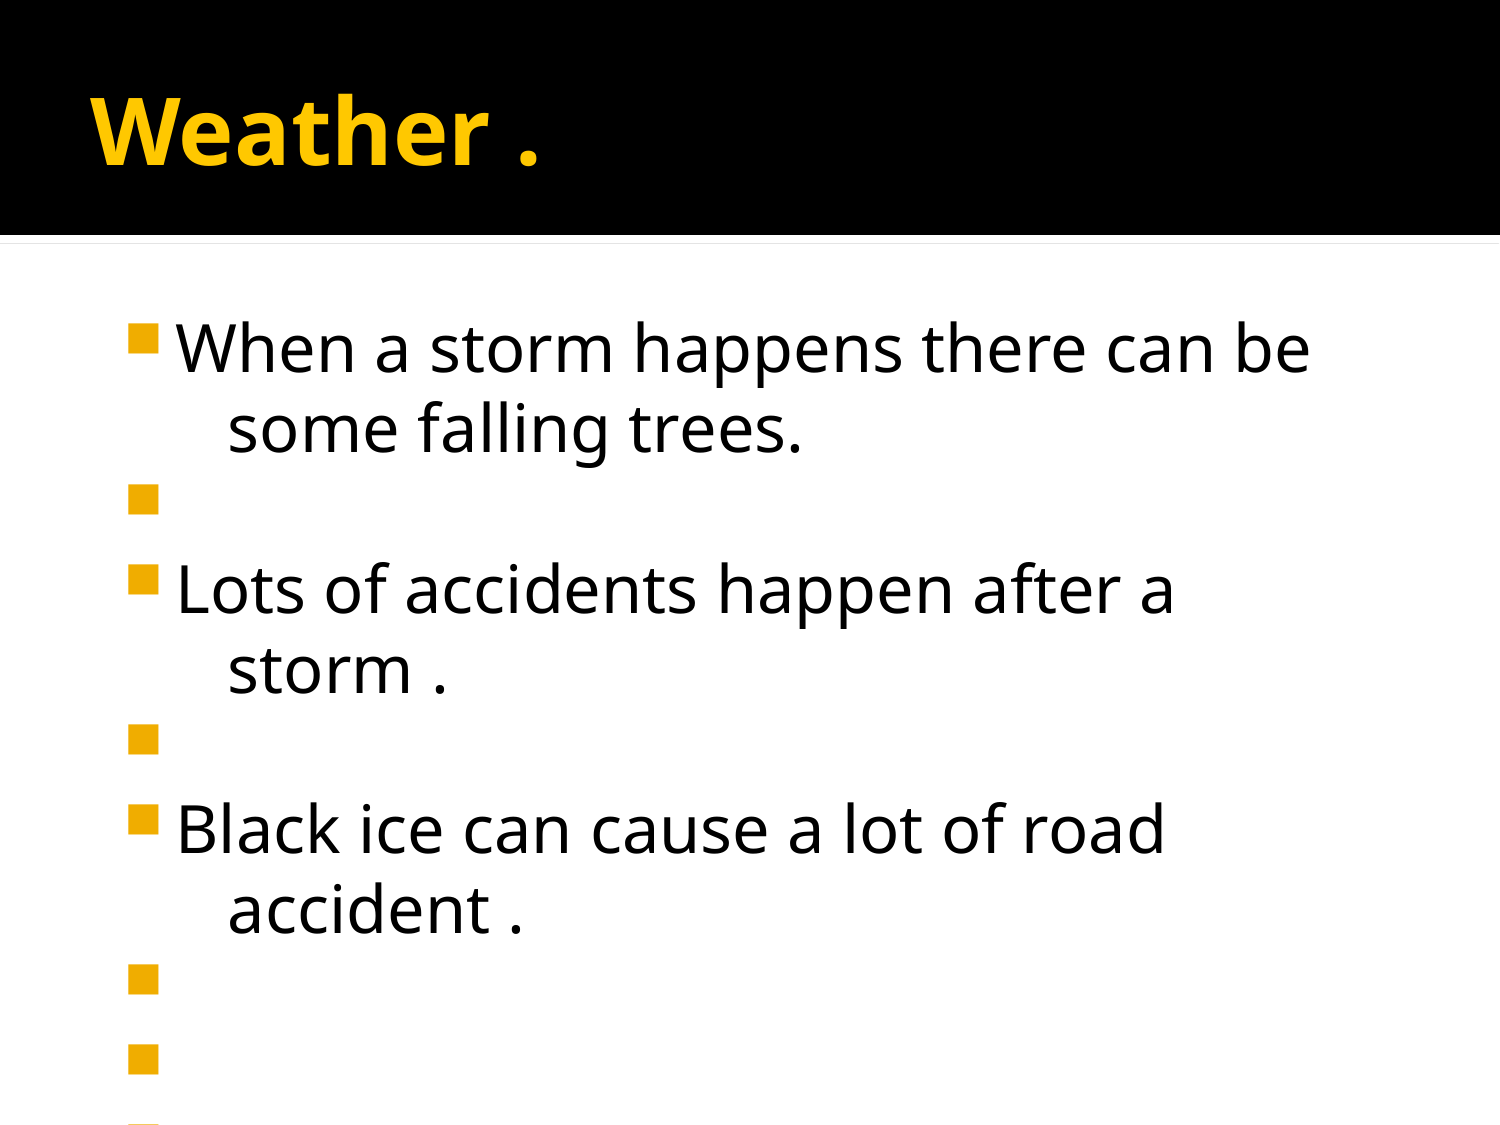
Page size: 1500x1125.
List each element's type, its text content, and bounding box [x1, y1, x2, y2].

title Weather . [75, 25, 1426, 232]
list When a storm happens there can be some falling trees. Lots of accidents happen after a storm . Black ice can cause a lot of road accident . [75, 291, 1426, 1051]
